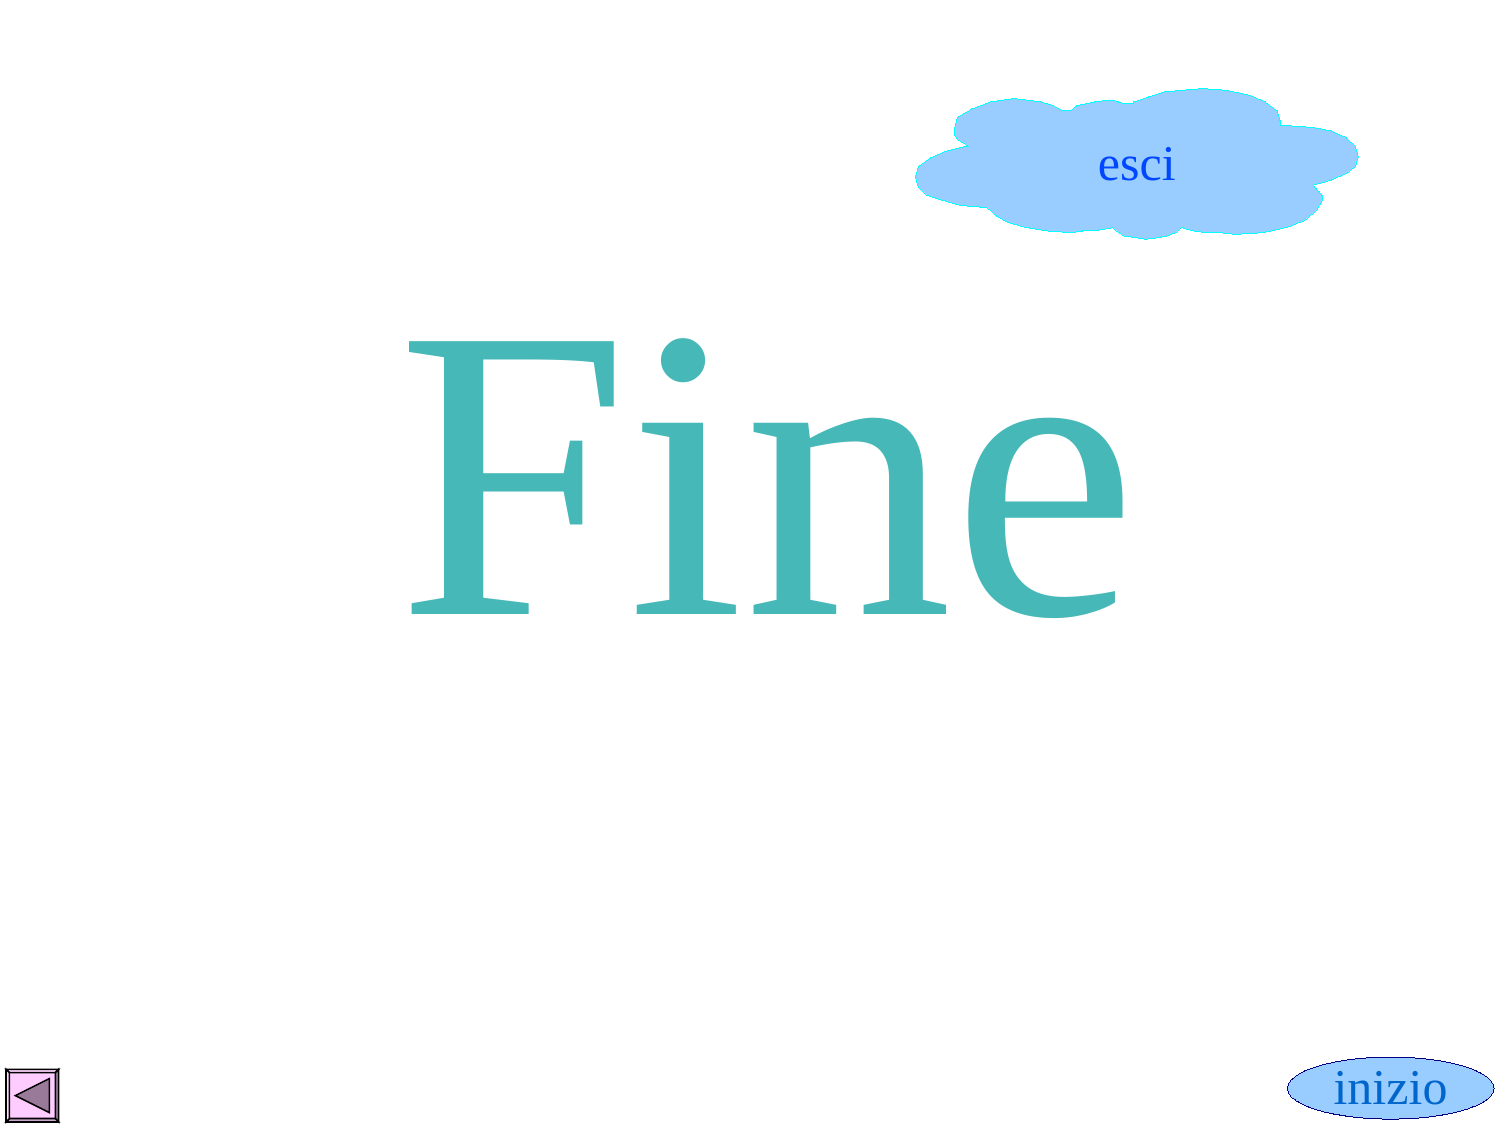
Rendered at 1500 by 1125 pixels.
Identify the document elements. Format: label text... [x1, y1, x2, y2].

text_box Fine [324, 236, 1211, 713]
text_box [7, 1069, 59, 1122]
text_box inizio [1287, 1057, 1495, 1120]
text_box esci [915, 88, 1359, 240]
